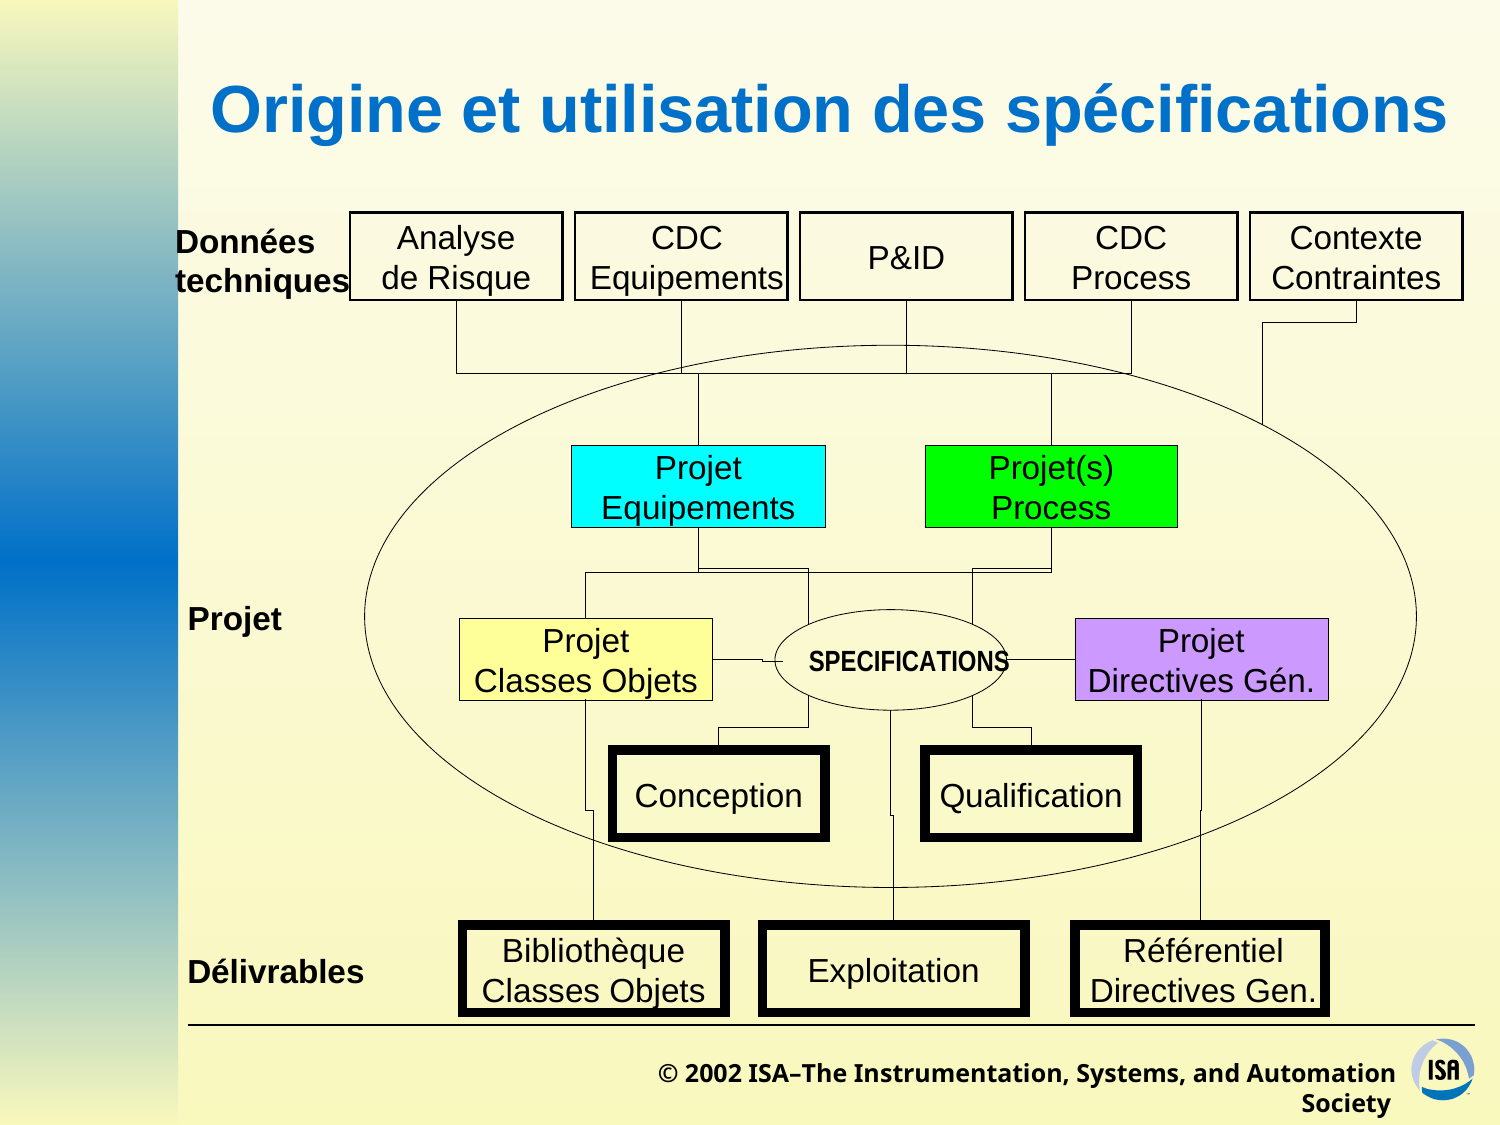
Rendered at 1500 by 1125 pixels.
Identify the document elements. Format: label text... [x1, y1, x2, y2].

text_box Bibliothèque Classes Objets [462, 924, 725, 1013]
title Origine et utilisation des spécifications [24, 12, 1466, 201]
text_box Qualification [924, 750, 1138, 838]
text_box Conception [612, 750, 826, 838]
text_box Projet Classes Objets [459, 618, 713, 700]
text_box Données techniques [175, 219, 350, 300]
text_box Analyse de Risque [350, 212, 563, 300]
text_box P&ID [800, 212, 1013, 300]
text_box Contexte Contraintes [1250, 212, 1463, 300]
text_box Projet Equipements [571, 445, 826, 528]
text_box CDC Equipements [575, 212, 788, 300]
text_box Projet(s) Process [924, 445, 1178, 528]
text_box CDC Process [1025, 212, 1238, 300]
text_box Référentiel Directives Gen. [1074, 924, 1326, 1013]
picture [1410, 1037, 1476, 1102]
text_box Exploitation [762, 924, 1025, 1013]
text_box Délivrables [187, 949, 365, 990]
text_box SPECIFICATIONS [774, 609, 1006, 711]
text_box Projet [187, 597, 282, 638]
text_box Projet Directives Gén. [1074, 618, 1329, 700]
